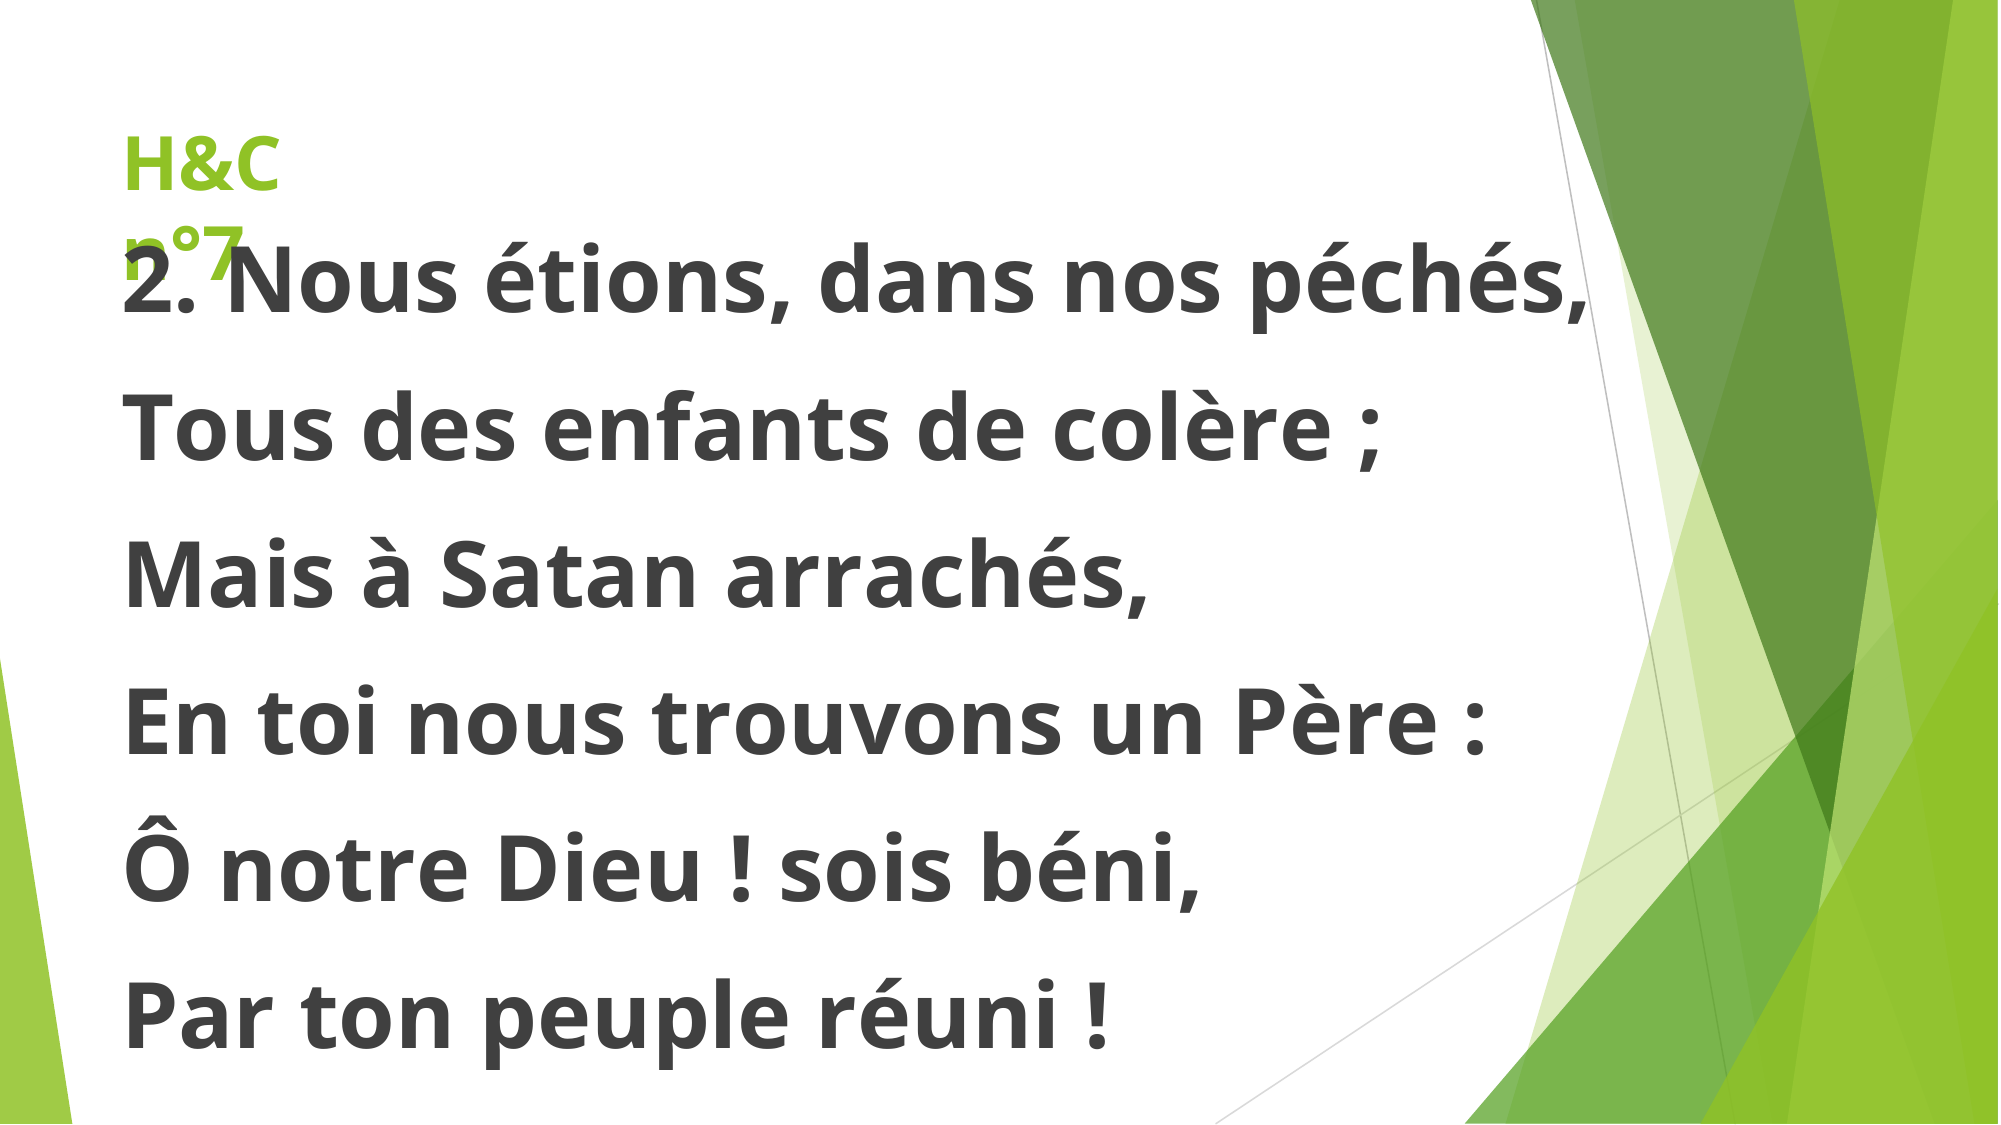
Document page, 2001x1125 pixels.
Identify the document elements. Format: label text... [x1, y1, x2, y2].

text_box H&C n°7 [106, 107, 441, 197]
text_box 2. Nous étions, dans nos péchés, Tous des enfants de colère ; Mais à Satan arrachés, En toi nous trouvons un Père : Ô notre Dieu ! sois béni, Par ton peuple réuni ! [106, 197, 1730, 1075]
